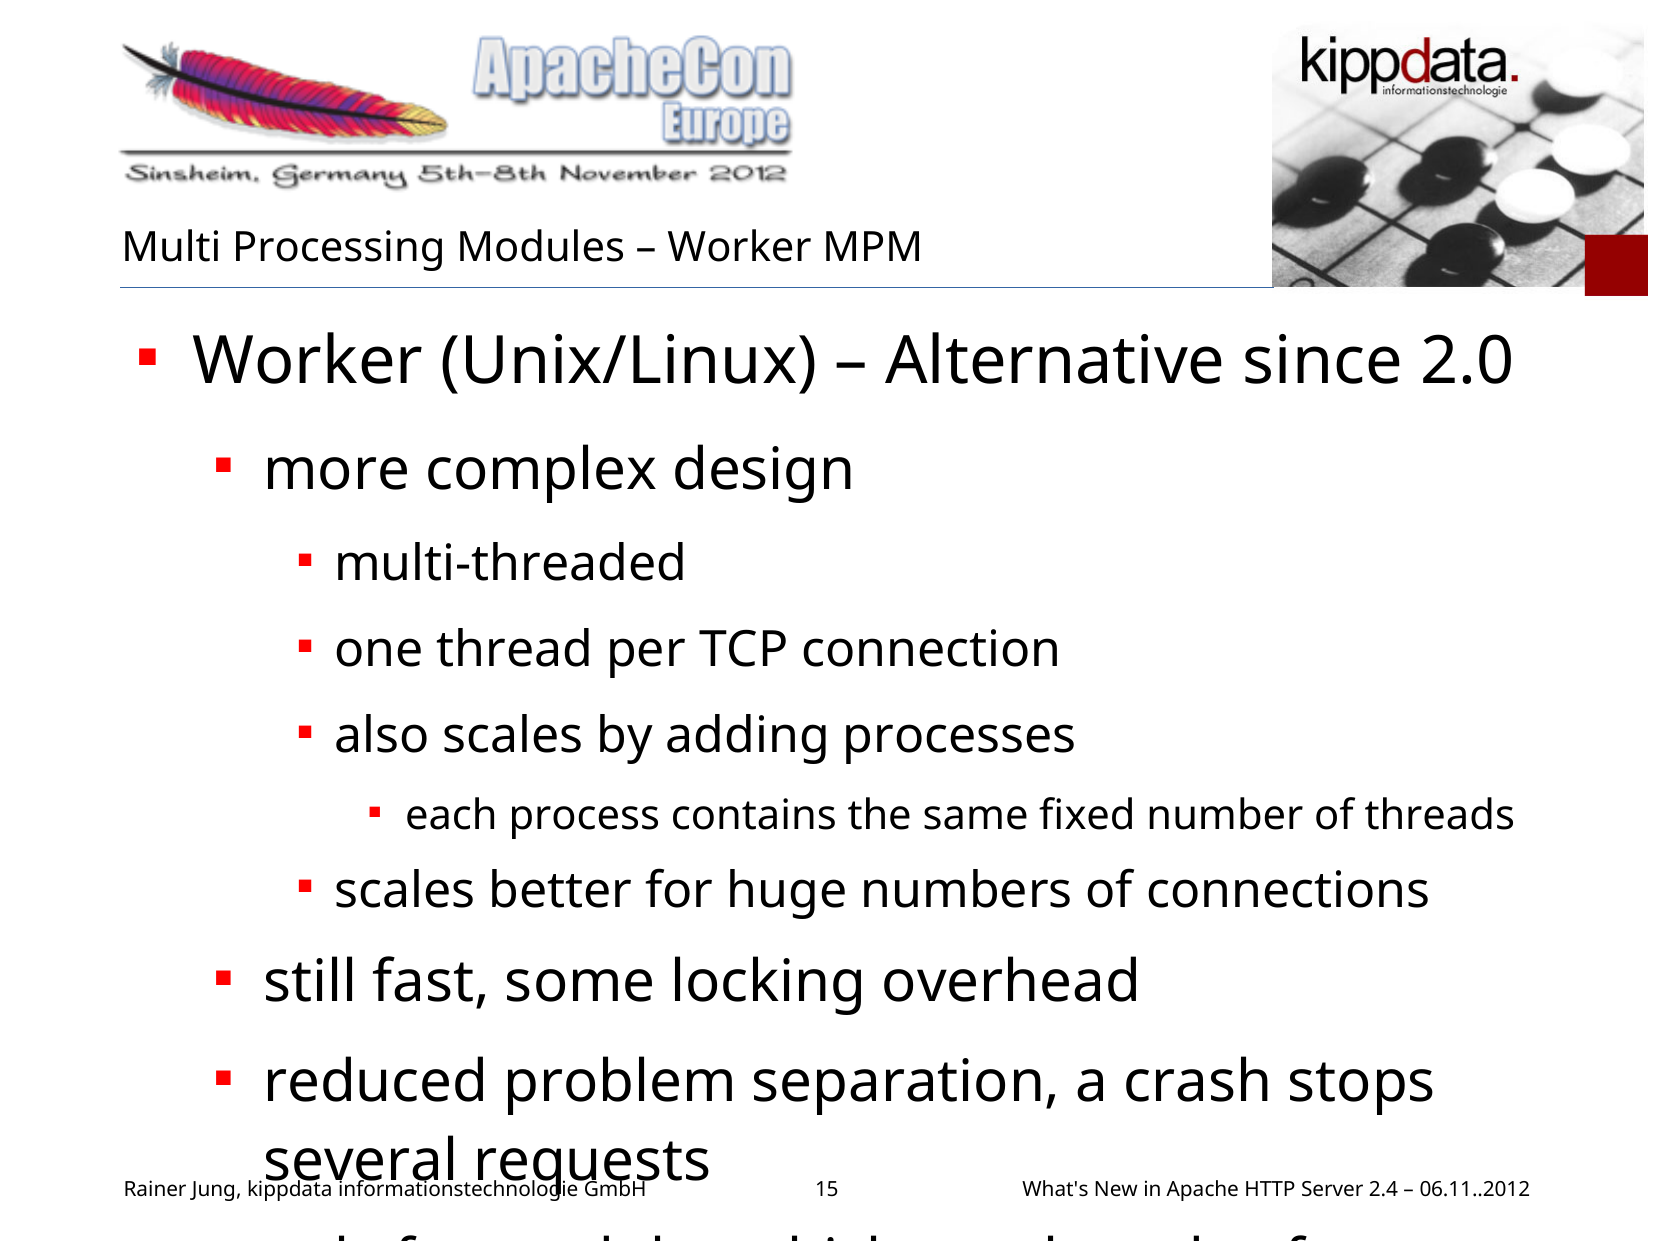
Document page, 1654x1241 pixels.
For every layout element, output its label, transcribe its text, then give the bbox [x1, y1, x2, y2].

list Worker (Unix/Linux) – Alternative since 2.0 more complex design multi-threaded one thread per TCP connection also scales by adding processes each process contains the same fixed number of threads scales better for huge numbers of connections still fast, some locking overhead reduced problem separation, a crash stops several requests only for modules which are thread-safe [121, 312, 1534, 1188]
picture [113, 32, 797, 195]
picture [1272, 5, 1648, 302]
title Multi Processing Modules – Worker MPM [121, 204, 1242, 286]
